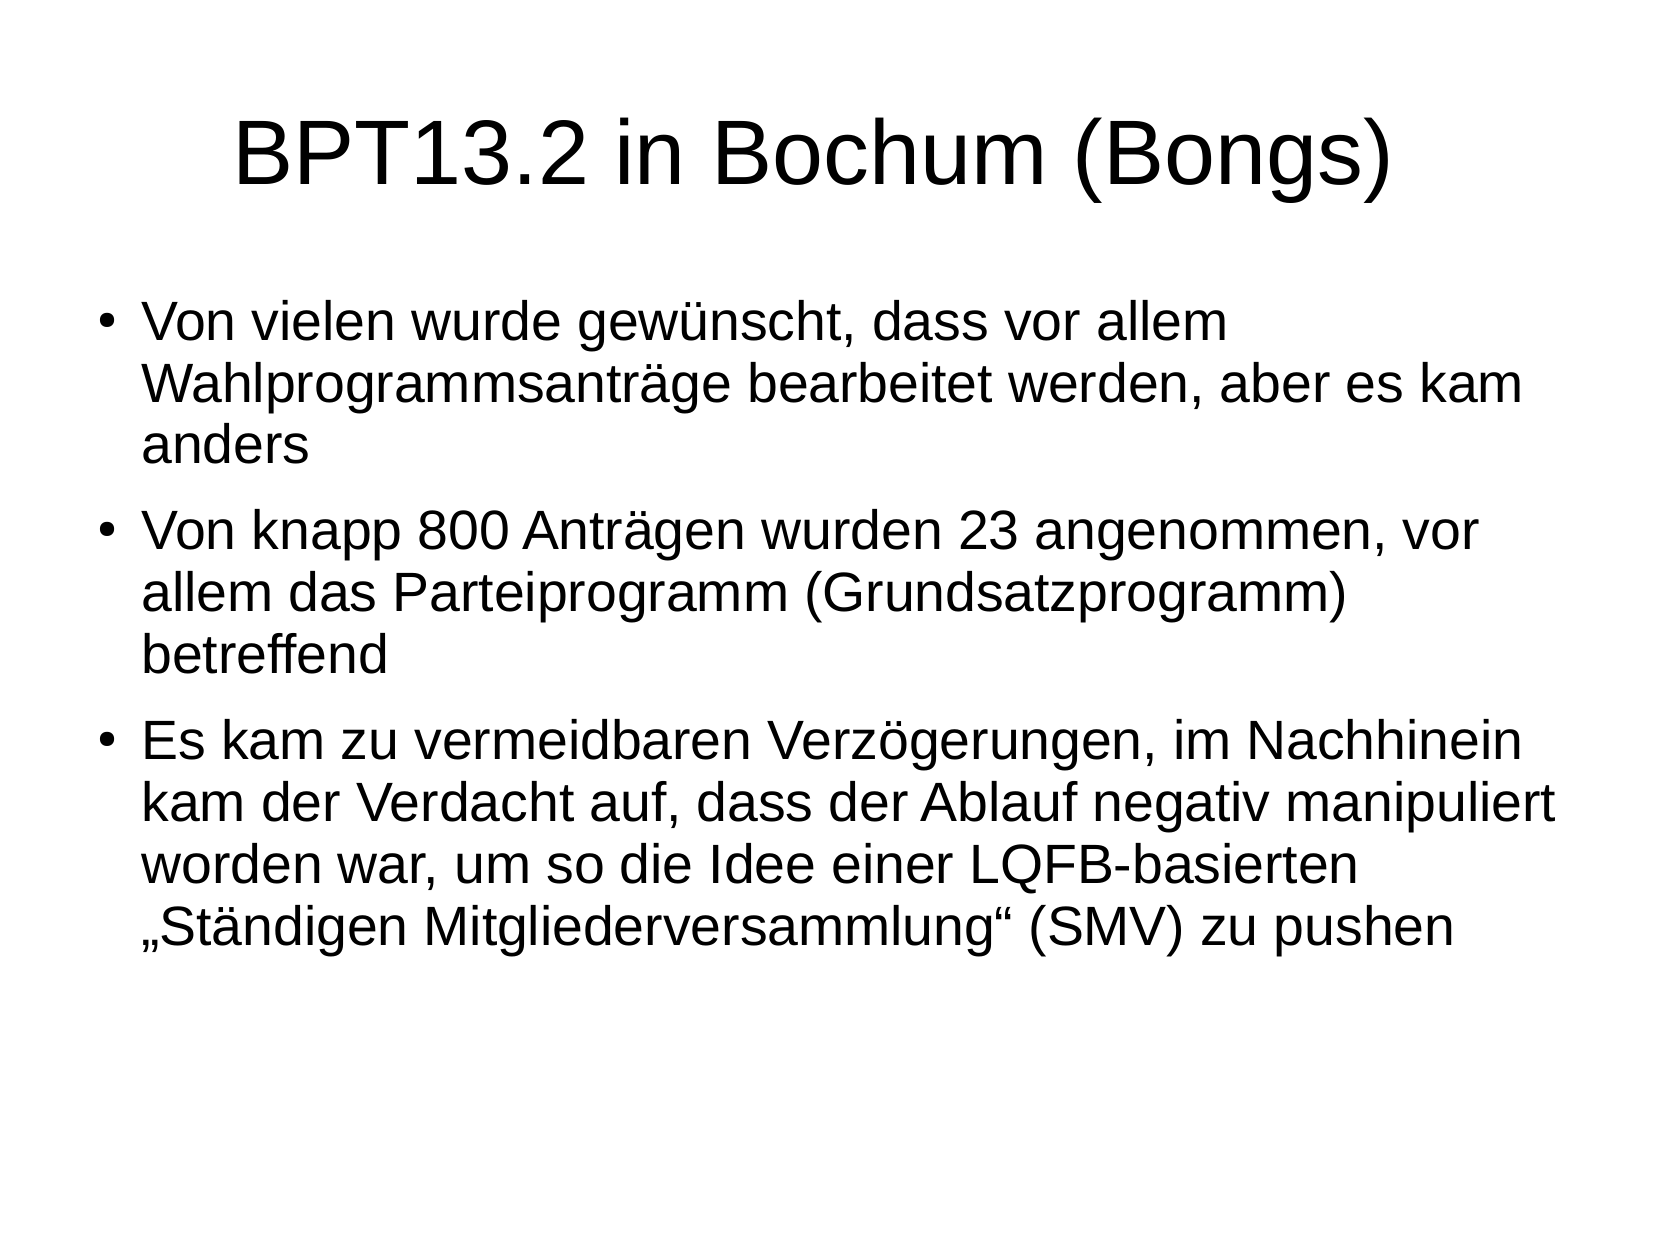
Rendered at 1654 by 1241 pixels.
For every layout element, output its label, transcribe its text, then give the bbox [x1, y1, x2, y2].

title BPT13.2 in Bochum (Bongs) [82, 49, 1571, 257]
list Von vielen wurde gewünscht, dass vor allem Wahlprogrammsanträge bearbeitet werden, aber es kam anders Von knapp 800 Anträgen wurden 23 angenommen, vor allem das Parteiprogramm (Grundsatzprogramm) betreffend Es kam zu vermeidbaren Verzögerungen, im Nachhinein kam der Verdacht auf, dass der Ablauf negativ manipuliert worden war, um so die Idee einer LQFB-basierten „Ständigen Mitgliederversammlung“ (SMV) zu pushen [82, 290, 1571, 1010]
